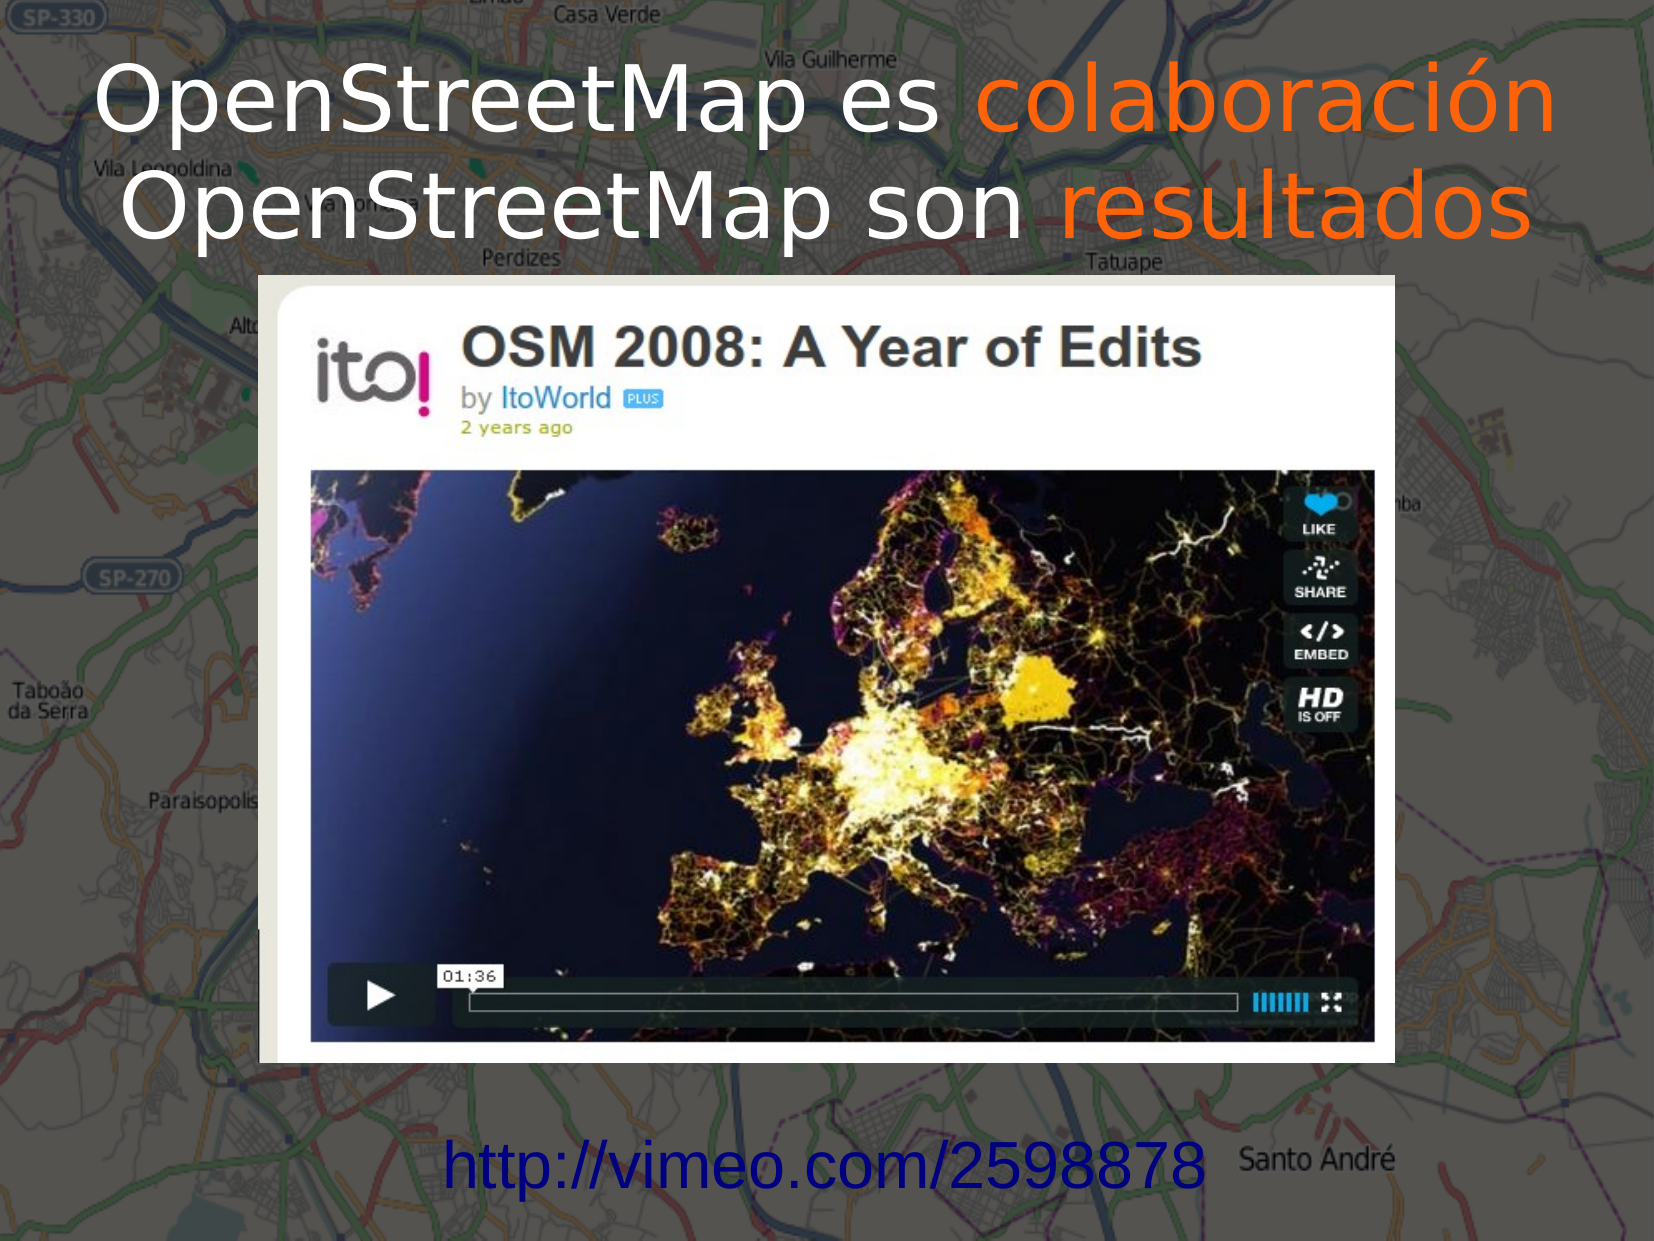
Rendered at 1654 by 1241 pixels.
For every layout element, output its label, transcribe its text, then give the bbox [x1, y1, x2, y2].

picture [0, 0, 1654, 1241]
text_box http://vimeo.com/2598878 [427, 1121, 1227, 1211]
title OpenStreetMap es colaboración OpenStreetMap son resultados [29, 45, 1625, 261]
